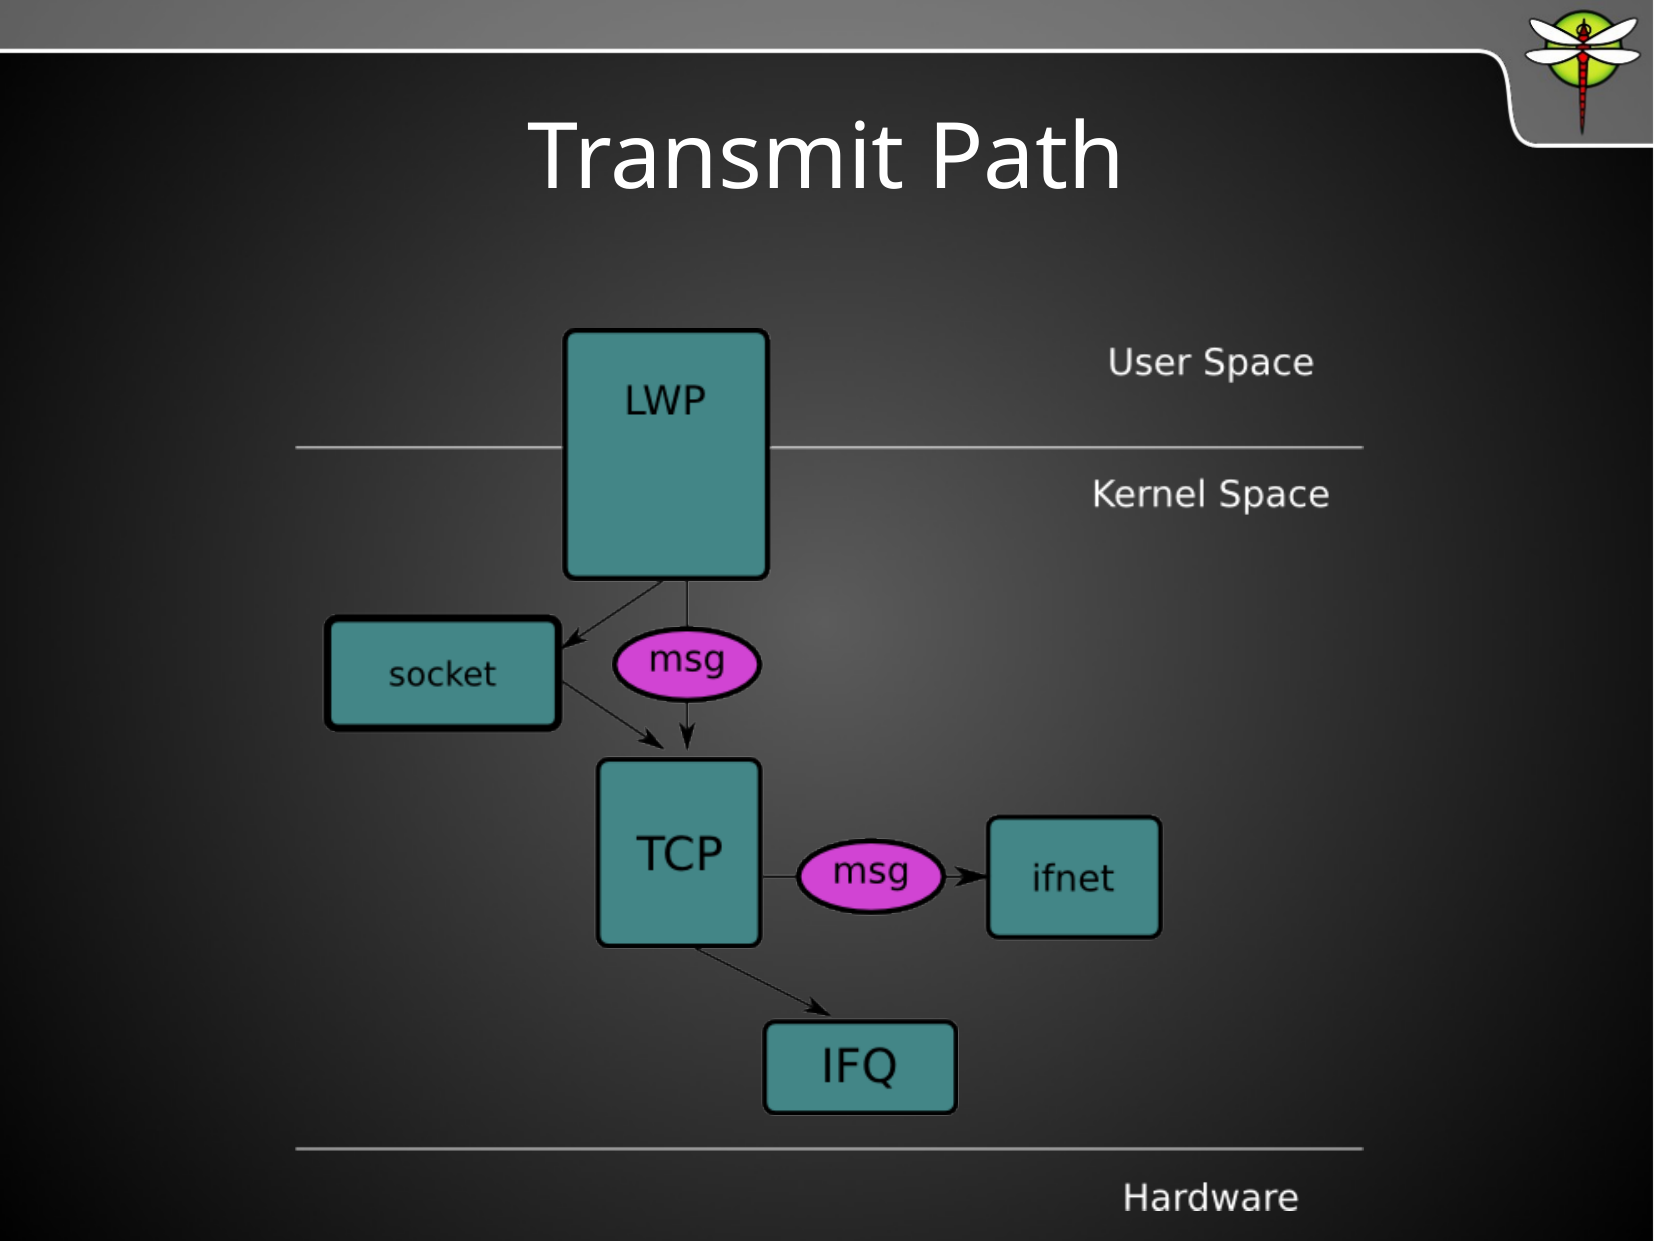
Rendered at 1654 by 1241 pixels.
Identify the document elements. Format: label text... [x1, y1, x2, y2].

title Transmit Path [82, 56, 1571, 250]
picture [0, 0, 1654, 1241]
chart [82, 290, 1571, 1109]
